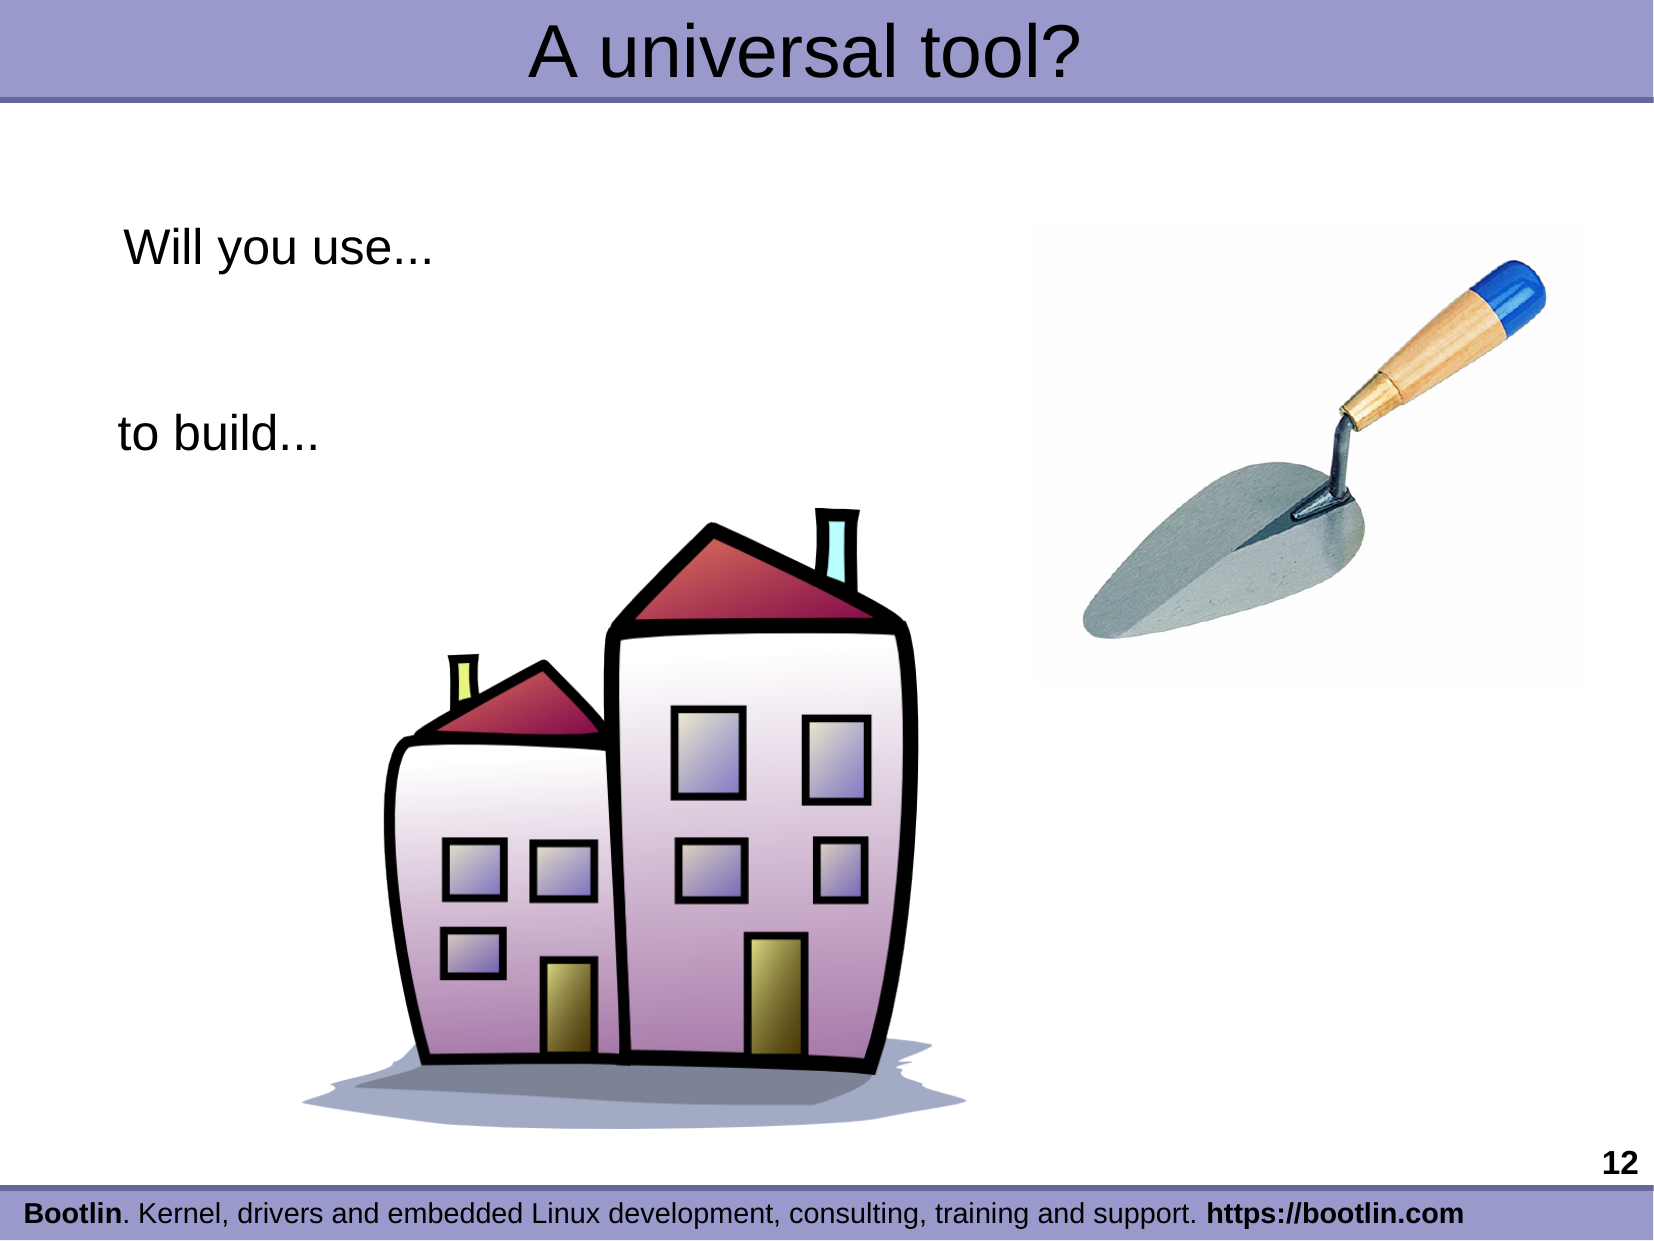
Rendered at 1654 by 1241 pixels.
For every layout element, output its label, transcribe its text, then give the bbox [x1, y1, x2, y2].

picture [302, 508, 967, 1129]
list Will you use... [105, 219, 1518, 301]
picture [1035, 222, 1584, 686]
title A universal tool? [60, 5, 1551, 97]
list to build... [99, 405, 1035, 487]
